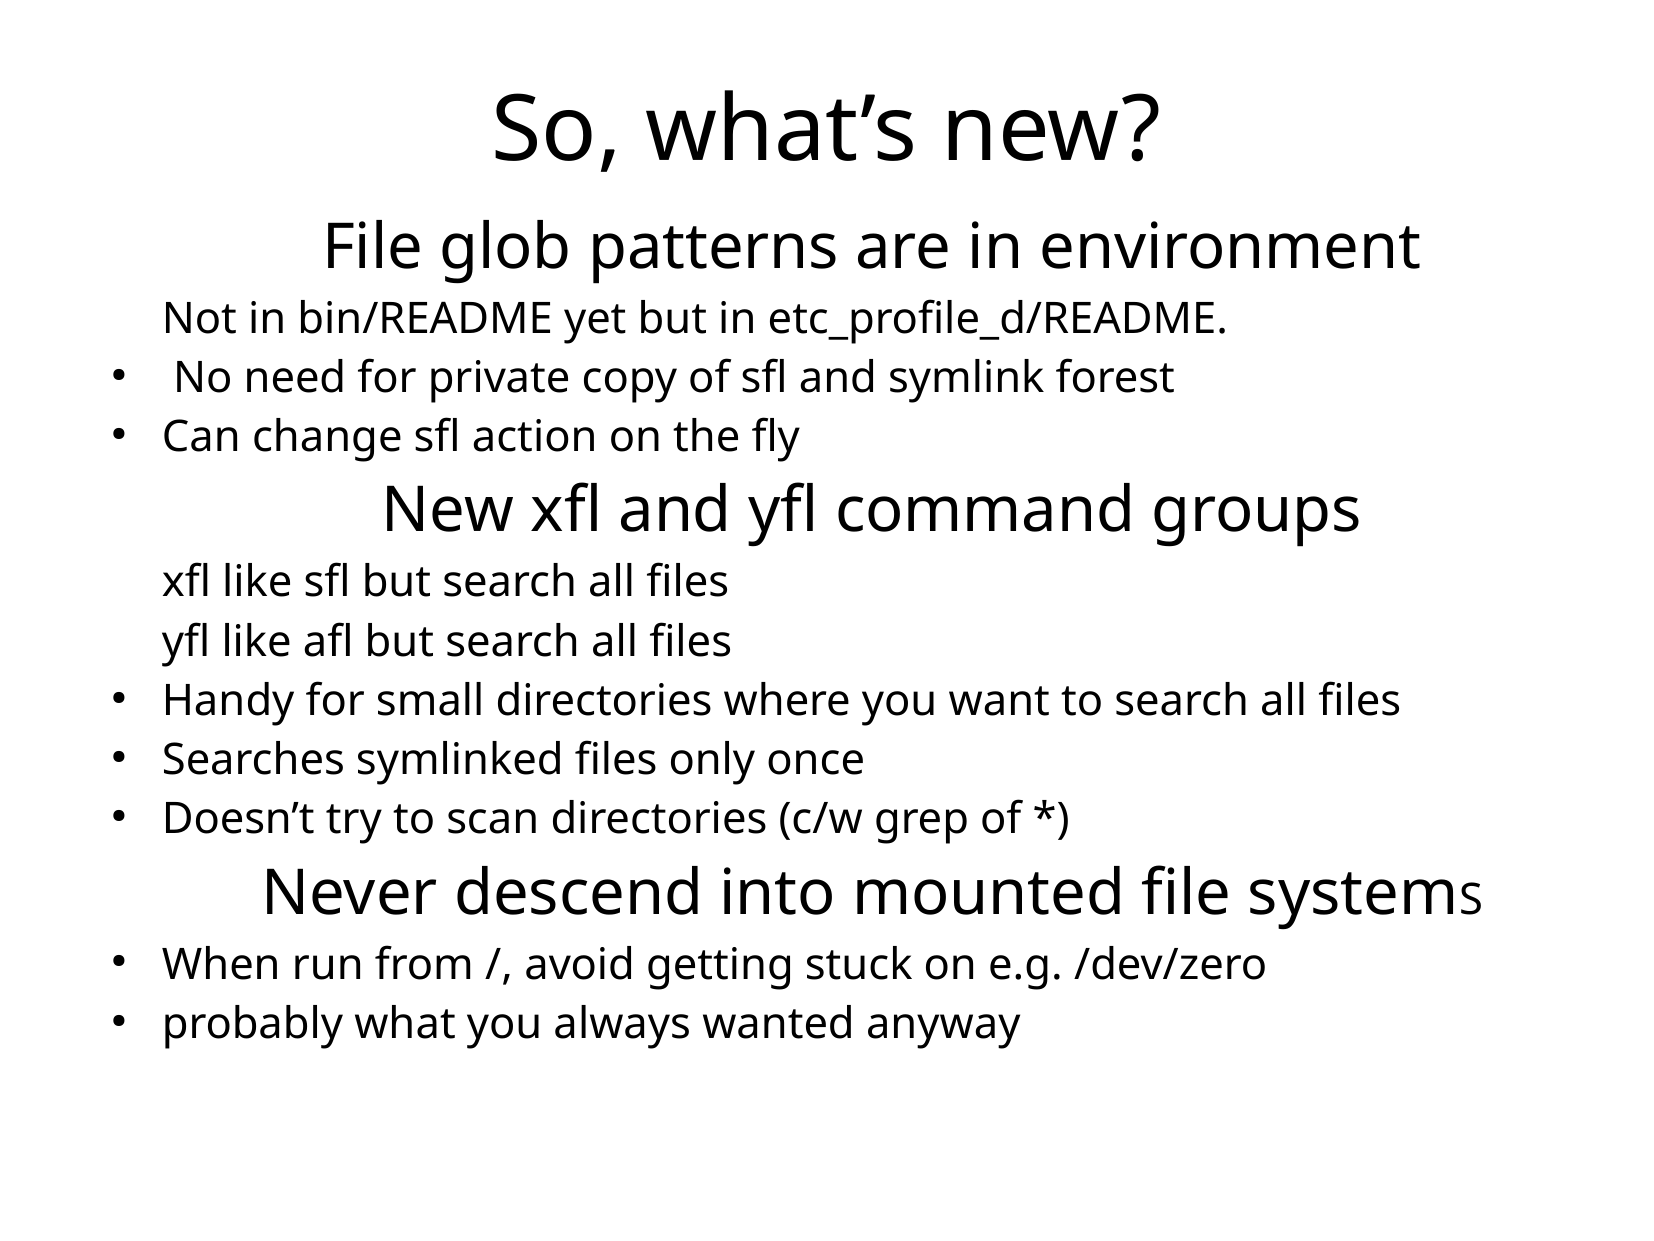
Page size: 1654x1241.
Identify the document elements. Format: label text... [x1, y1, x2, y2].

list File glob patterns are in environment Not in bin/README yet but in etc_profile_d/README. No need for private copy of sfl and symlink forest Can change sfl action on the fly New xfl and yfl command groups xfl like sfl but search all files yfl like afl but search all files Handy for small directories where you want to search all files Searches symlinked files only once Doesn’t try to scan directories (c/w grep of *) Never descend into mounted file systemS When run from /, avoid getting stuck on e.g. /dev/zero probably what you always wanted anyway [94, 200, 1583, 1057]
title So, what’s new? [82, 49, 1571, 201]
